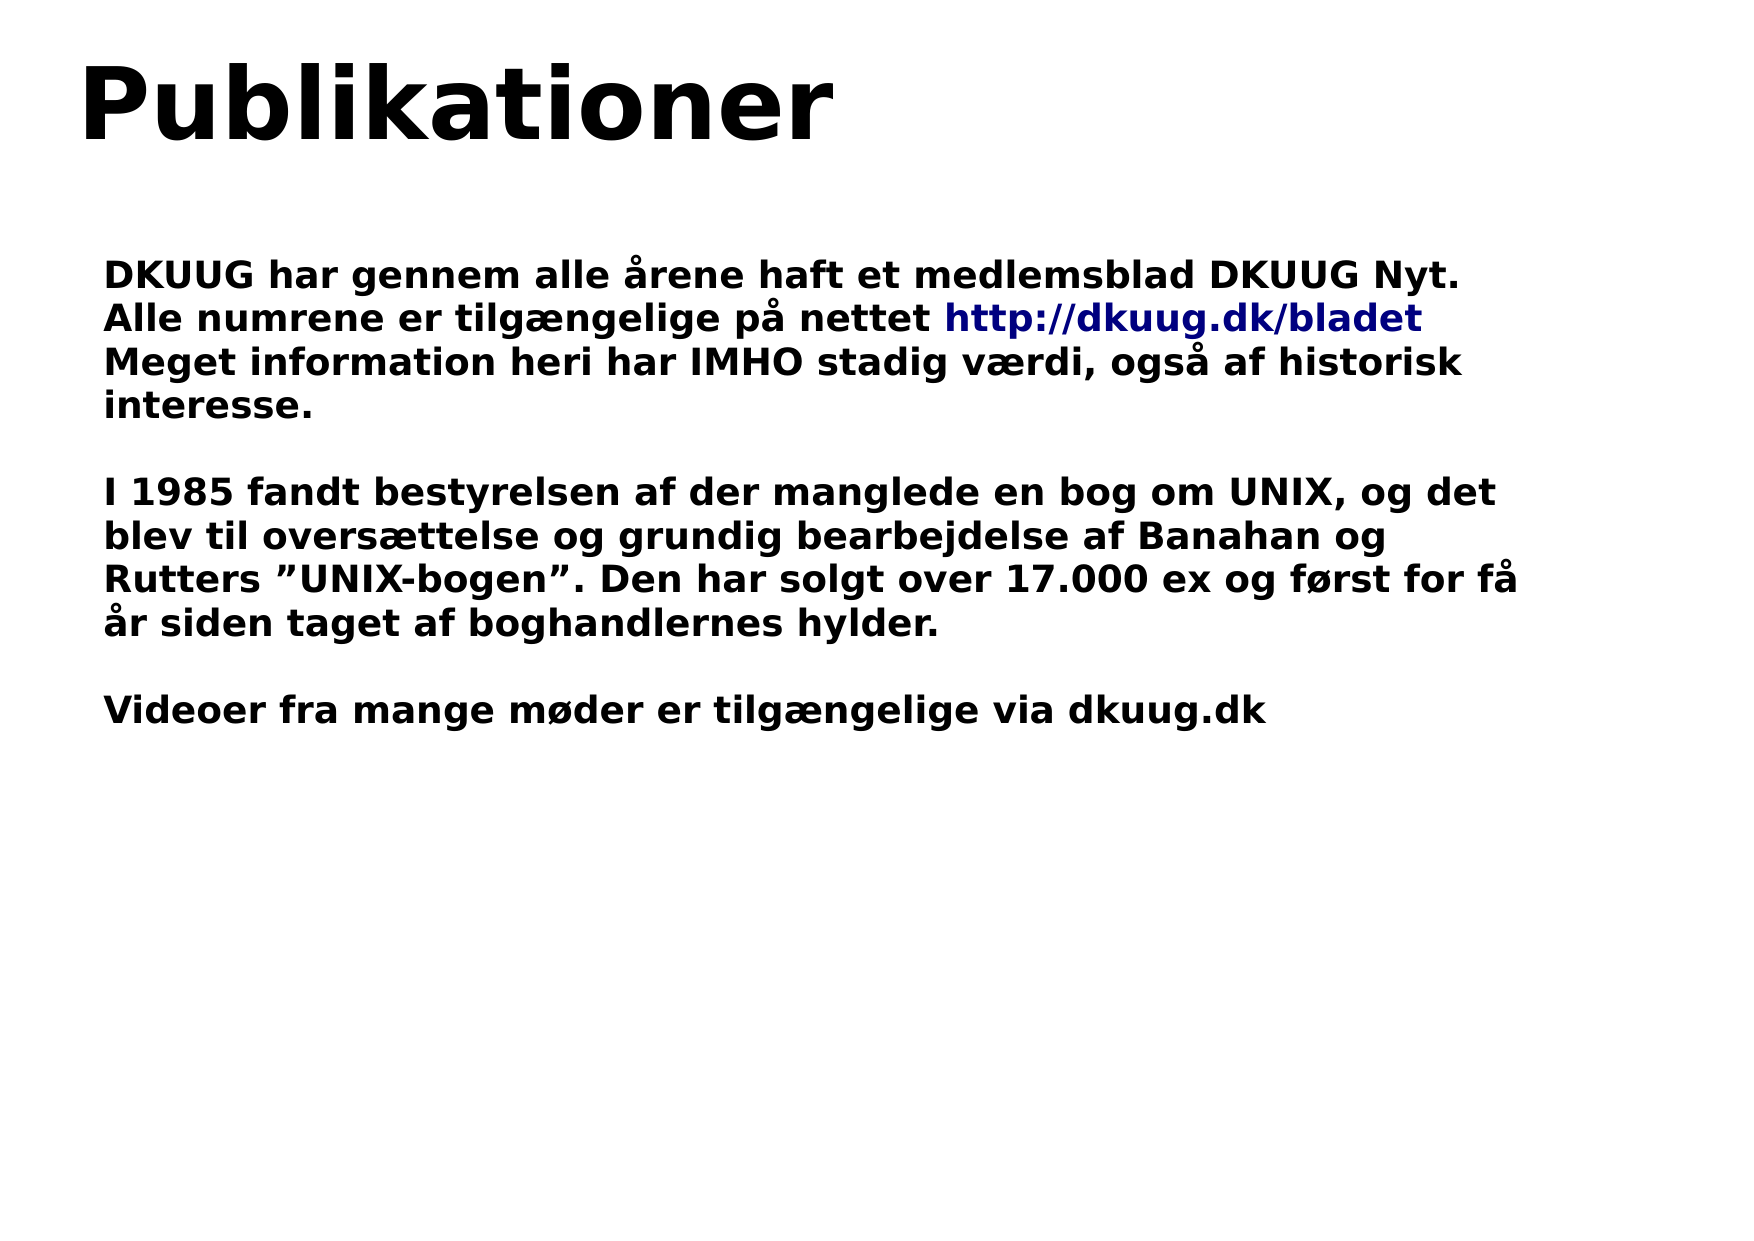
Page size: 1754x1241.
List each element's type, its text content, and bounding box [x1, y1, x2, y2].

text_box DKUUG har gennem alle årene haft et medlemsblad DKUUG Nyt. Alle numrene er tilgængelige på nettet http://dkuug.dk/bladet Meget information heri har IMHO stadig værdi, også af historisk interesse. I 1985 fandt bestyrelsen af der manglede en bog om UNIX, og det blev til oversættelse og grundig bearbejdelse af Banahan og Rutters ”UNIX-bogen”. Den har solgt over 17.000 ex og først for få år siden taget af boghandlernes hylder. Videoer fra mange møder er tilgængelige via dkuug.dk [88, 246, 1536, 784]
text_box Publikationer [62, 39, 1336, 171]
